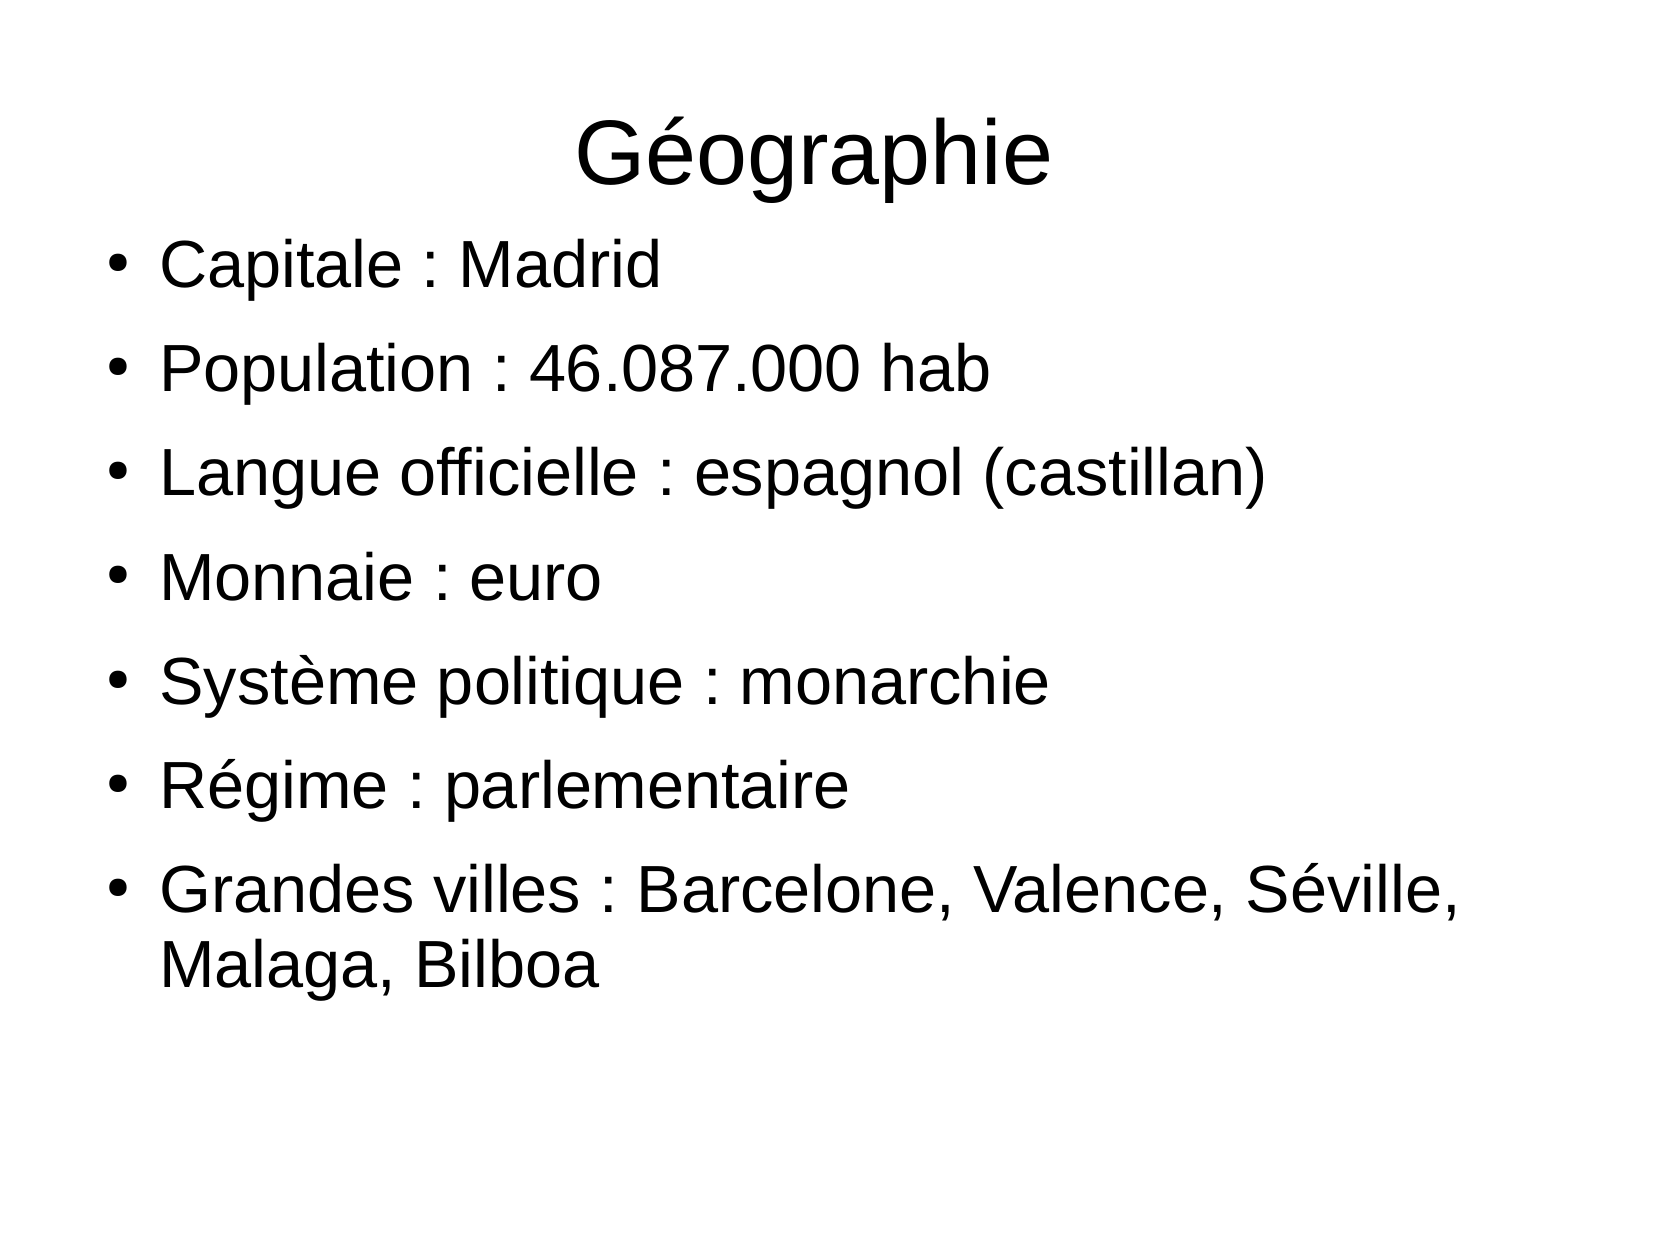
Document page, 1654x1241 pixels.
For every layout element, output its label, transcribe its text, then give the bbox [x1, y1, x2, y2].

list Capitale : Madrid Population : 46.087.000 hab Langue officielle : espagnol (castillan) Monnaie : euro Système politique : monarchie Régime : parlementaire Grandes villes : Barcelone, Valence, Séville, Malaga, Bilboa [88, 226, 1577, 1211]
title Géographie [82, 49, 1571, 257]
